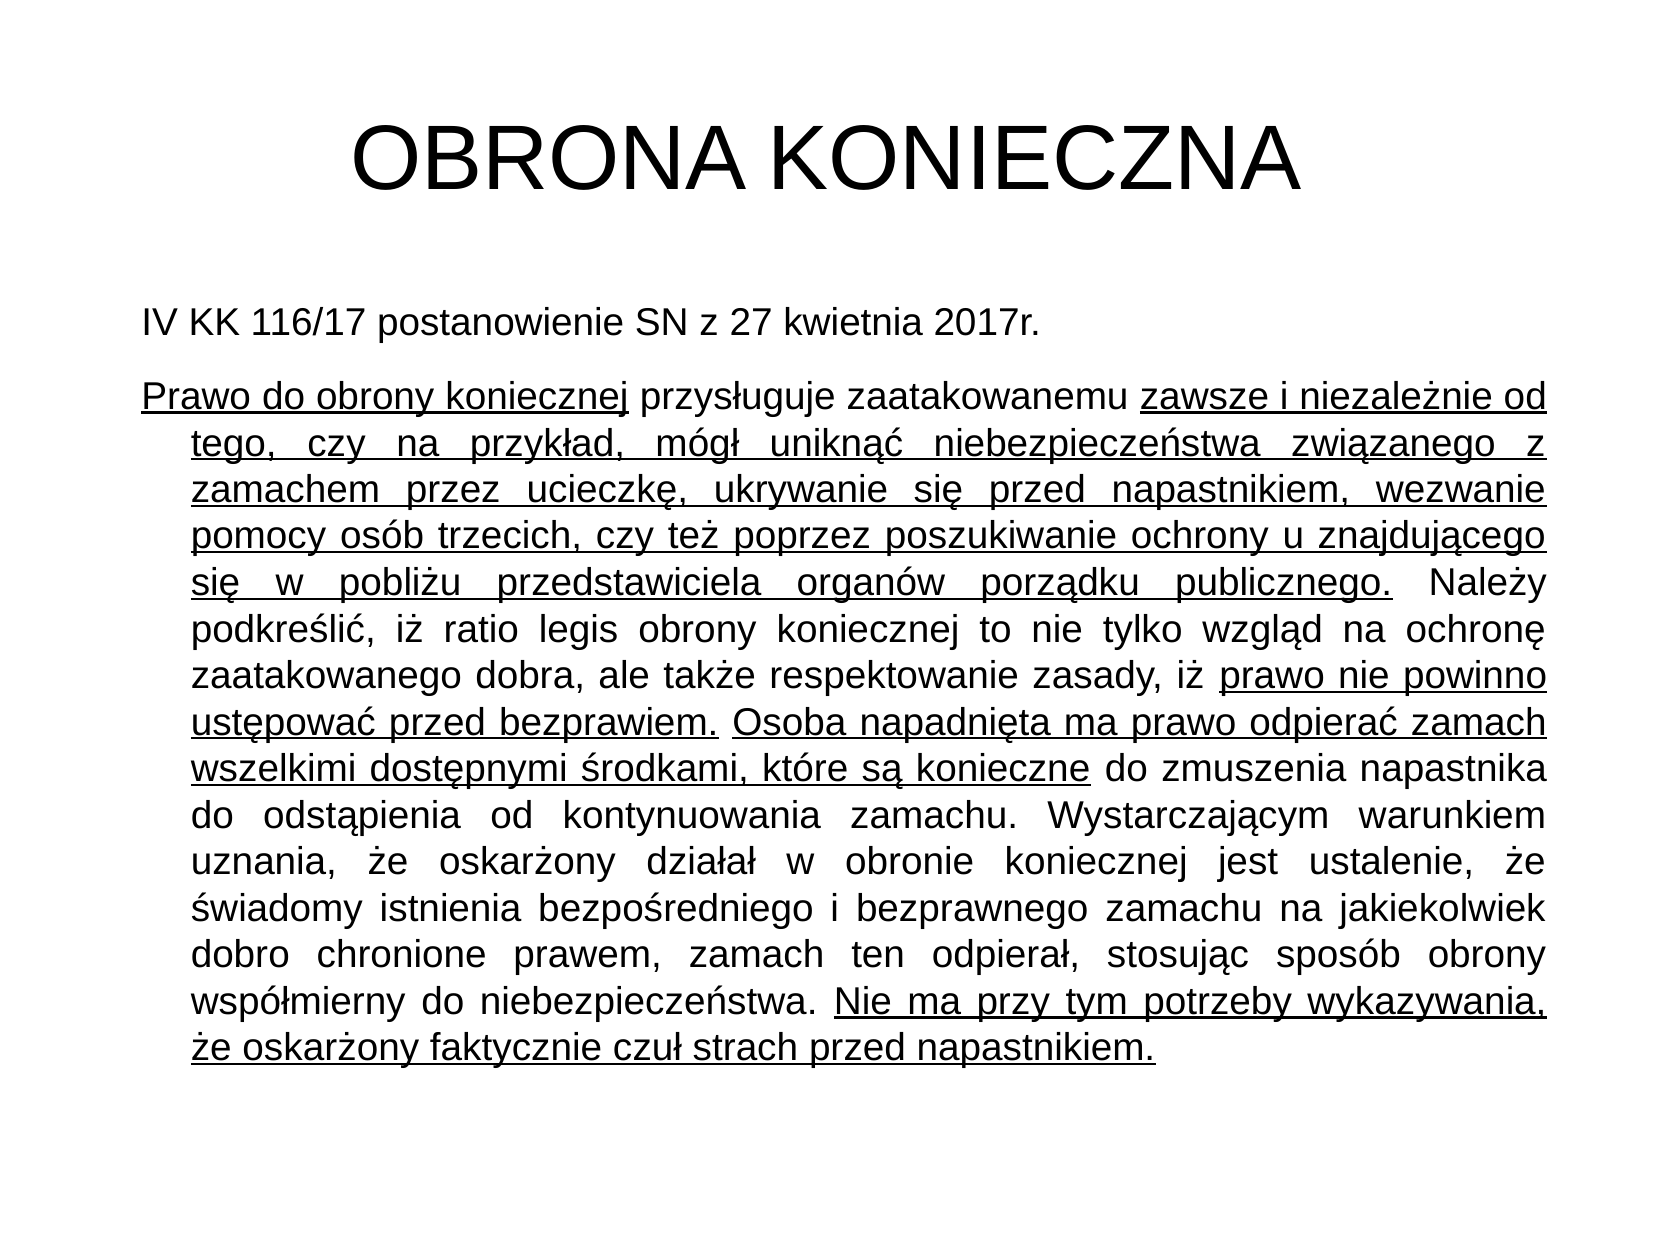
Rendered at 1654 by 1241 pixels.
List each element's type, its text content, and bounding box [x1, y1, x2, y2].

title OBRONA KONIECZNA [82, 49, 1571, 257]
list IV KK 116/17 postanowienie SN z 27 kwietnia 2017r. Prawo do obrony koniecznej przysługuje zaatakowanemu zawsze i niezależnie od tego, czy na przykład, mógł uniknąć niebezpieczeństwa związanego z zamachem przez ucieczkę, ukrywanie się przed napastnikiem, wezwanie pomocy osób trzecich, czy też poprzez poszukiwanie ochrony u znajdującego się w pobliżu przedstawiciela organów porządku publicznego. Należy podkreślić, iż ratio legis obrony koniecznej to nie tylko wzgląd na ochronę zaatakowanego dobra, ale także respektowanie zasady, iż prawo nie powinno ustępować przed bezprawiem. Osoba napadnięta ma prawo odpierać zamach wszelkimi dostępnymi środkami, które są konieczne do zmuszenia napastnika do odstąpienia od kontynuowania zamachu. Wystarczającym warunkiem uznania, że oskarżony działał w obronie koniecznej jest ustalenie, że świadomy istnienia bezpośredniego i bezprawnego zamachu na jakiekolwiek dobro chronione prawem, zamach ten odpierał, stosując sposób obrony współmierny do niebezpieczeństwa. Nie ma przy tym potrzeby wykazywania, że oskarżony faktycznie czuł strach przed napastnikiem. [59, 296, 1548, 1116]
